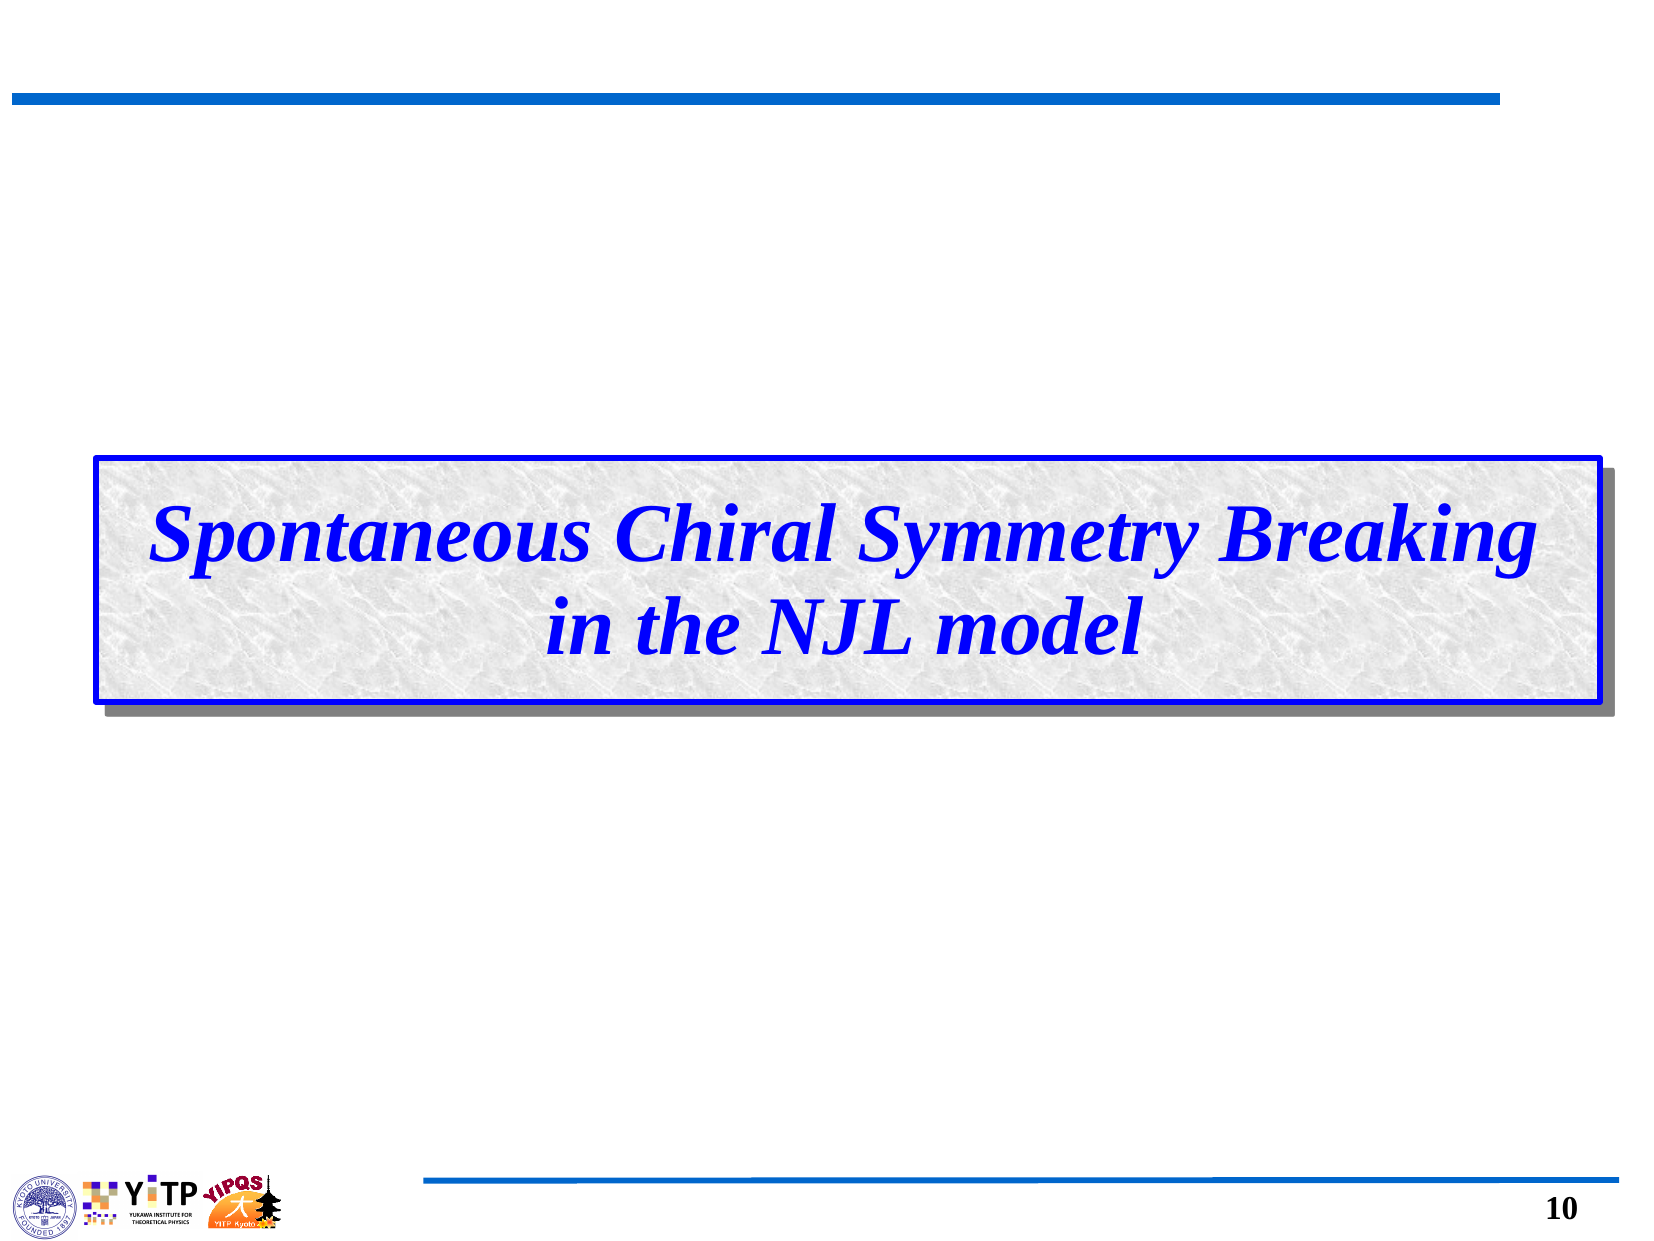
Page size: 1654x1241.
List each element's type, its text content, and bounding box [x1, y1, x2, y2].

picture [11, 1170, 281, 1241]
text_box Spontaneous Chiral Symmetry Breaking in the NJL model [95, 458, 1600, 702]
